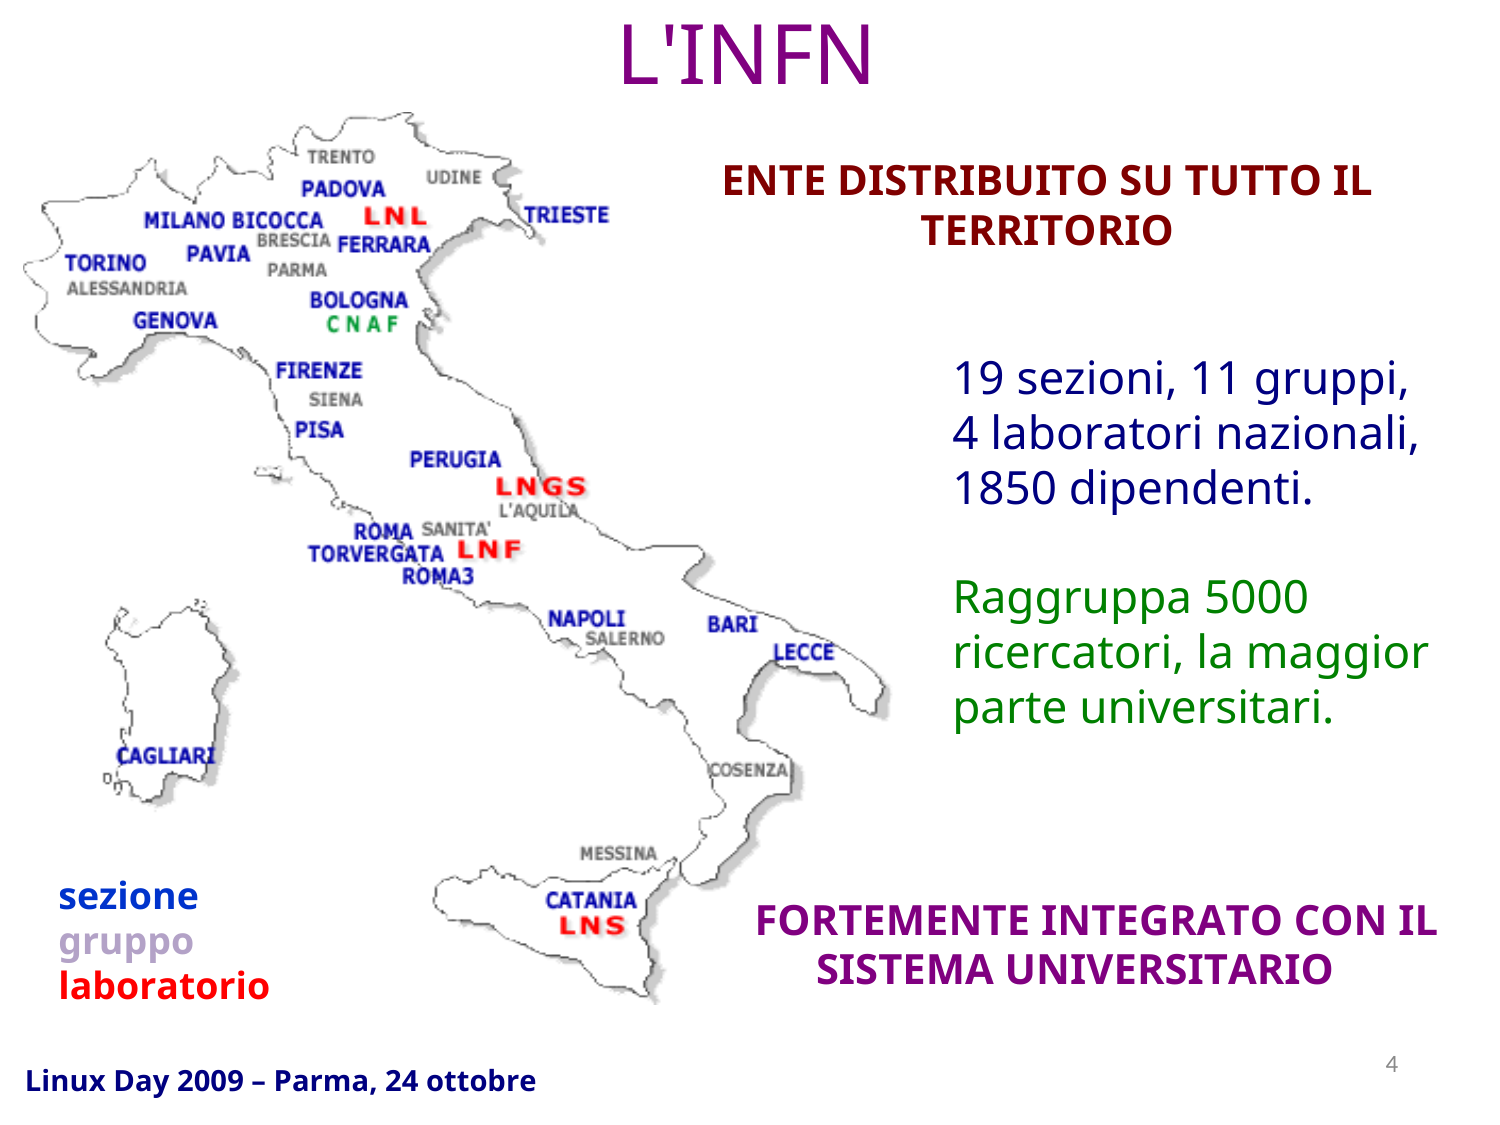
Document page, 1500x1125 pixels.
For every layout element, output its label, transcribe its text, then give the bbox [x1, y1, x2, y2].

text_box sezione gruppo laboratorio [43, 864, 286, 1015]
text_box FORTEMENTE INTEGRATO CON IL SISTEMA UNIVERSITARIO [687, 849, 1463, 1038]
text_box ENTE DISTRIBUITO SU TUTTO IL TERRITORIO [690, 143, 1404, 264]
text_box 19 sezioni, 11 gruppi, 4 laboratori nazionali, 1850 dipendenti. Raggruppa 5000 ricercatori, la maggior parte universitari. [899, 340, 1462, 741]
picture [23, 112, 899, 1005]
text_box L'INFN [75, 0, 1419, 113]
